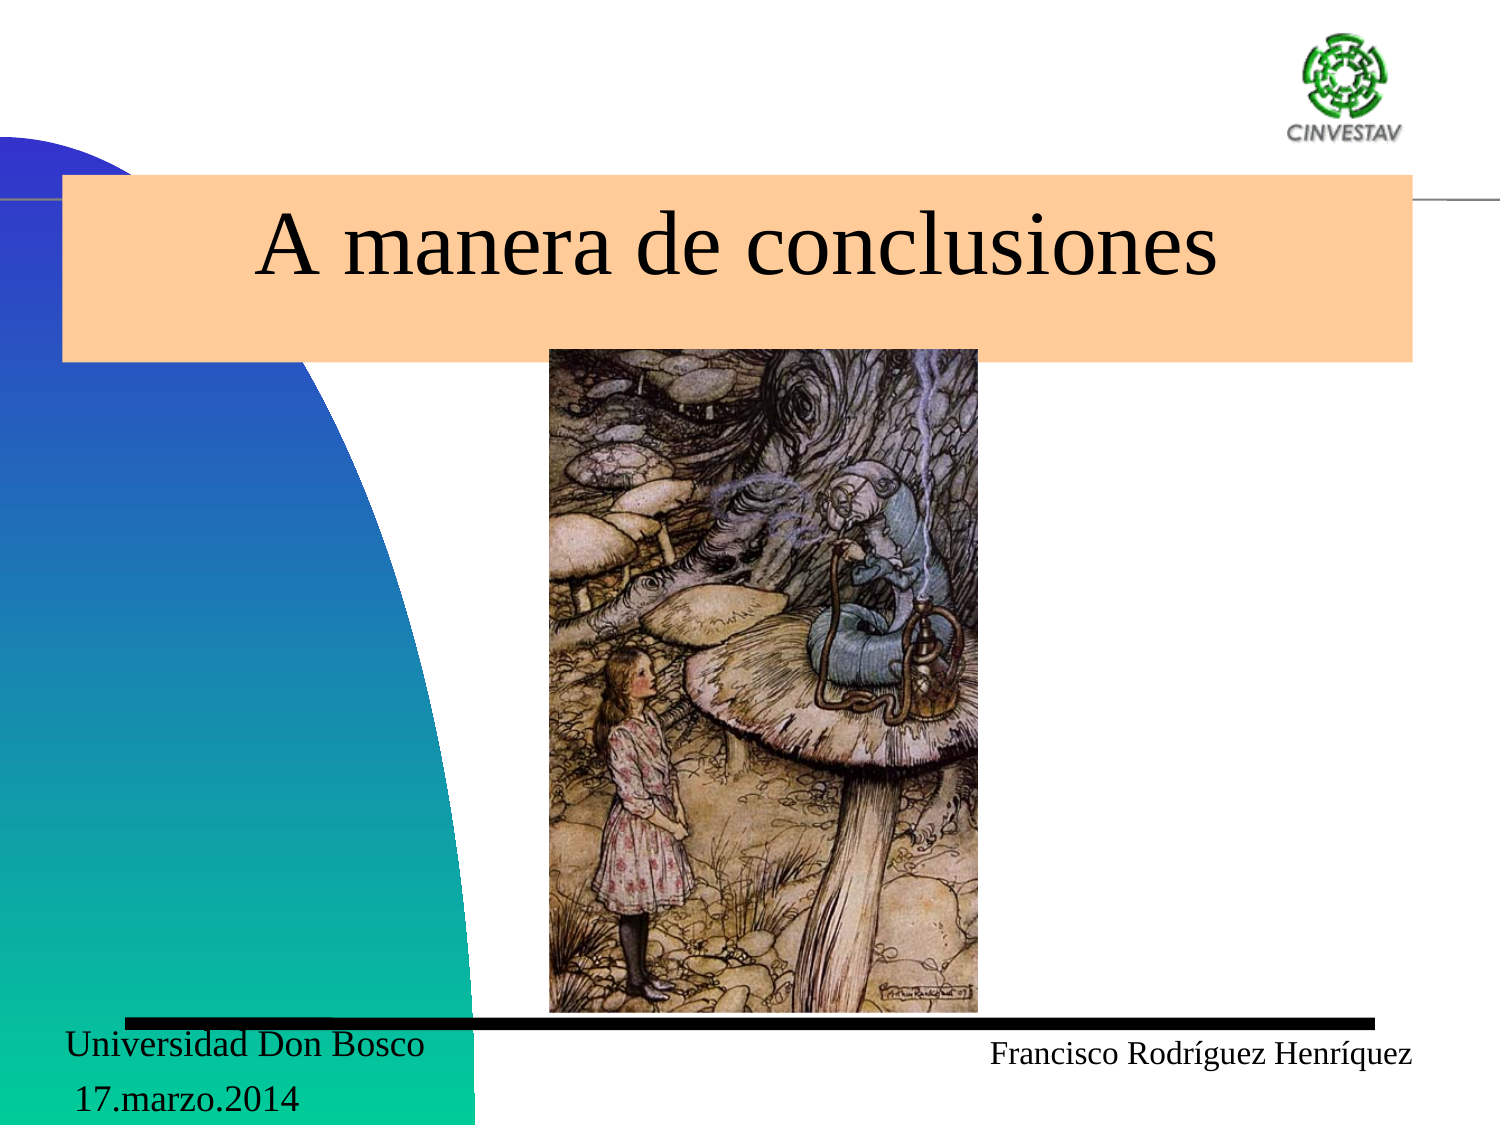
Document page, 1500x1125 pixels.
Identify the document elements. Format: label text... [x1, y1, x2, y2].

picture [549, 349, 978, 1013]
text_box A manera de conclusiones [62, 174, 1413, 363]
